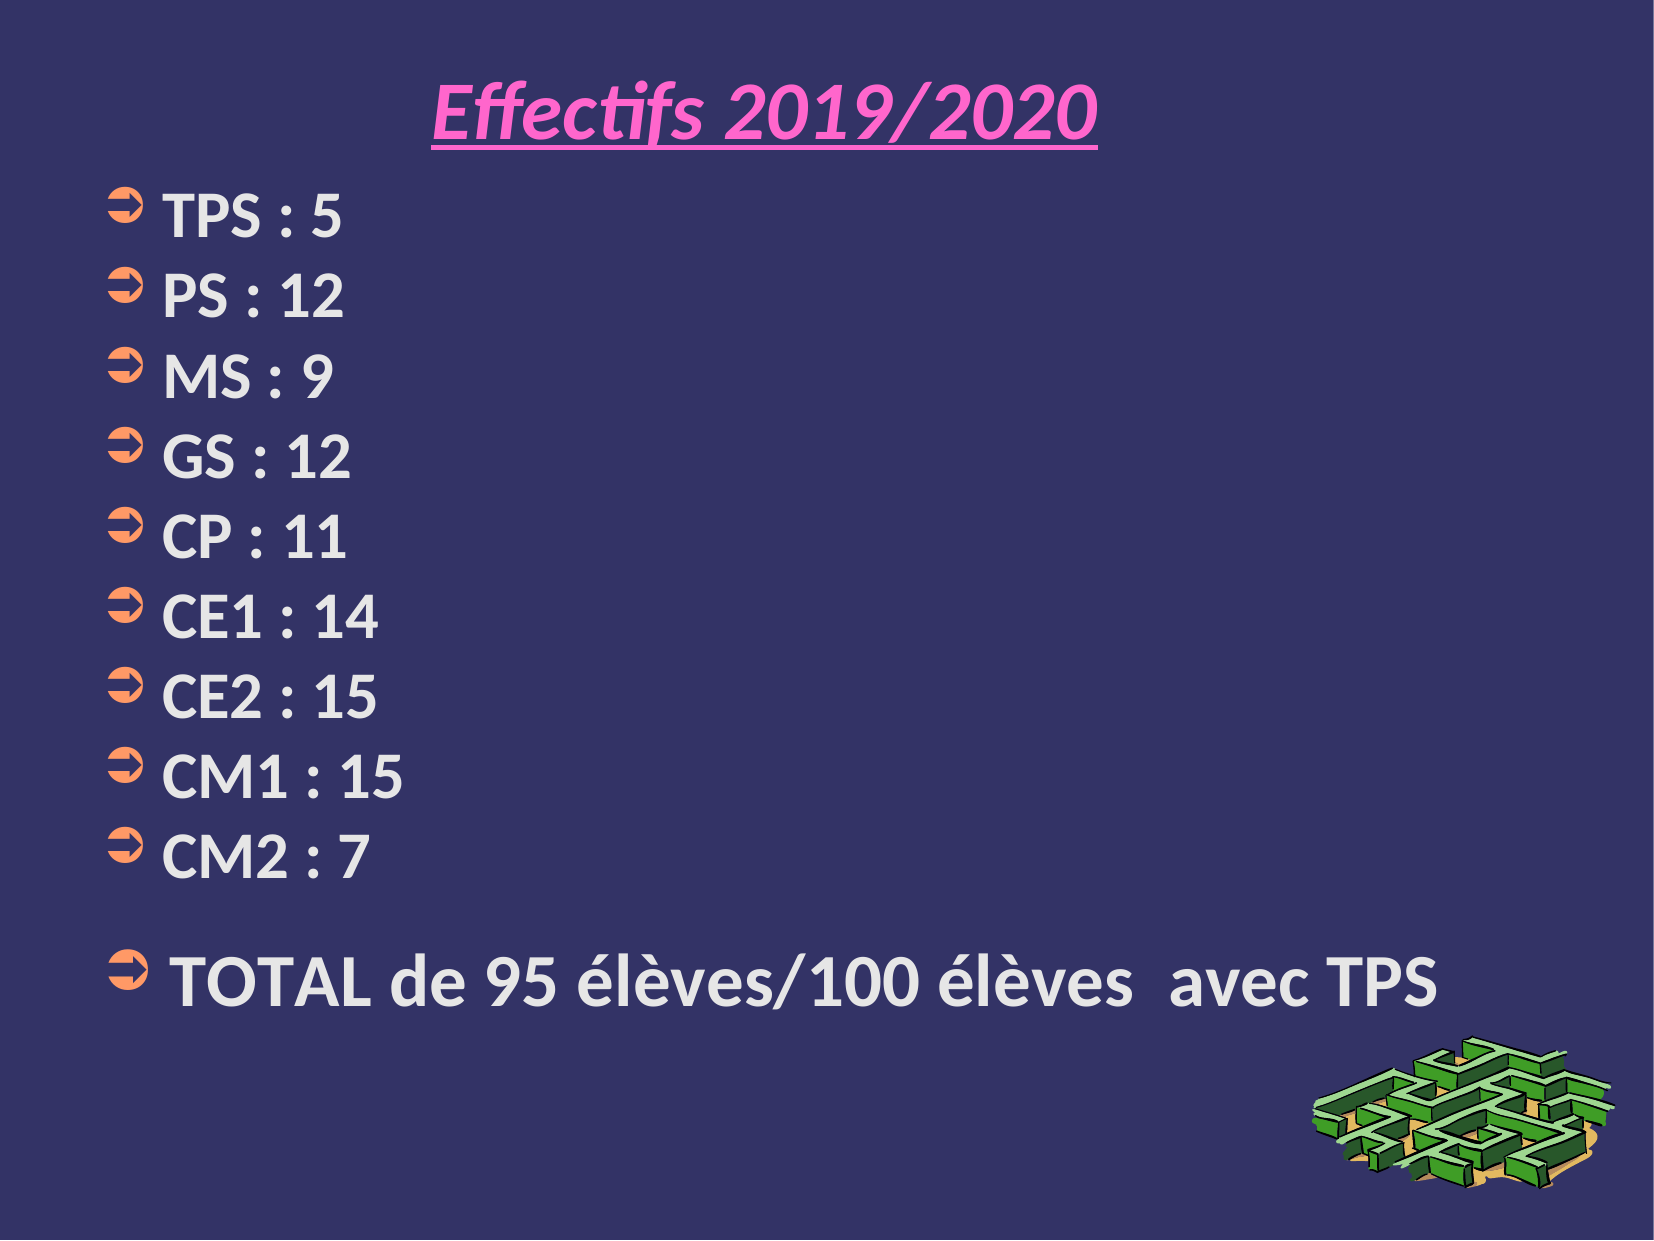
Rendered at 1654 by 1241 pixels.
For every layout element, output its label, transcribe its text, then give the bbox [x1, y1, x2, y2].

title Effectifs 2019/2020 [351, 55, 1178, 157]
list TPS : 5 PS : 12 MS : 9 GS : 12 CP : 11 CE1 : 14 CE2 : 15 CM1 : 15 CM2 : 7 TOTAL de 95 élèves/100 élèves avec TPS [102, 171, 1491, 1058]
